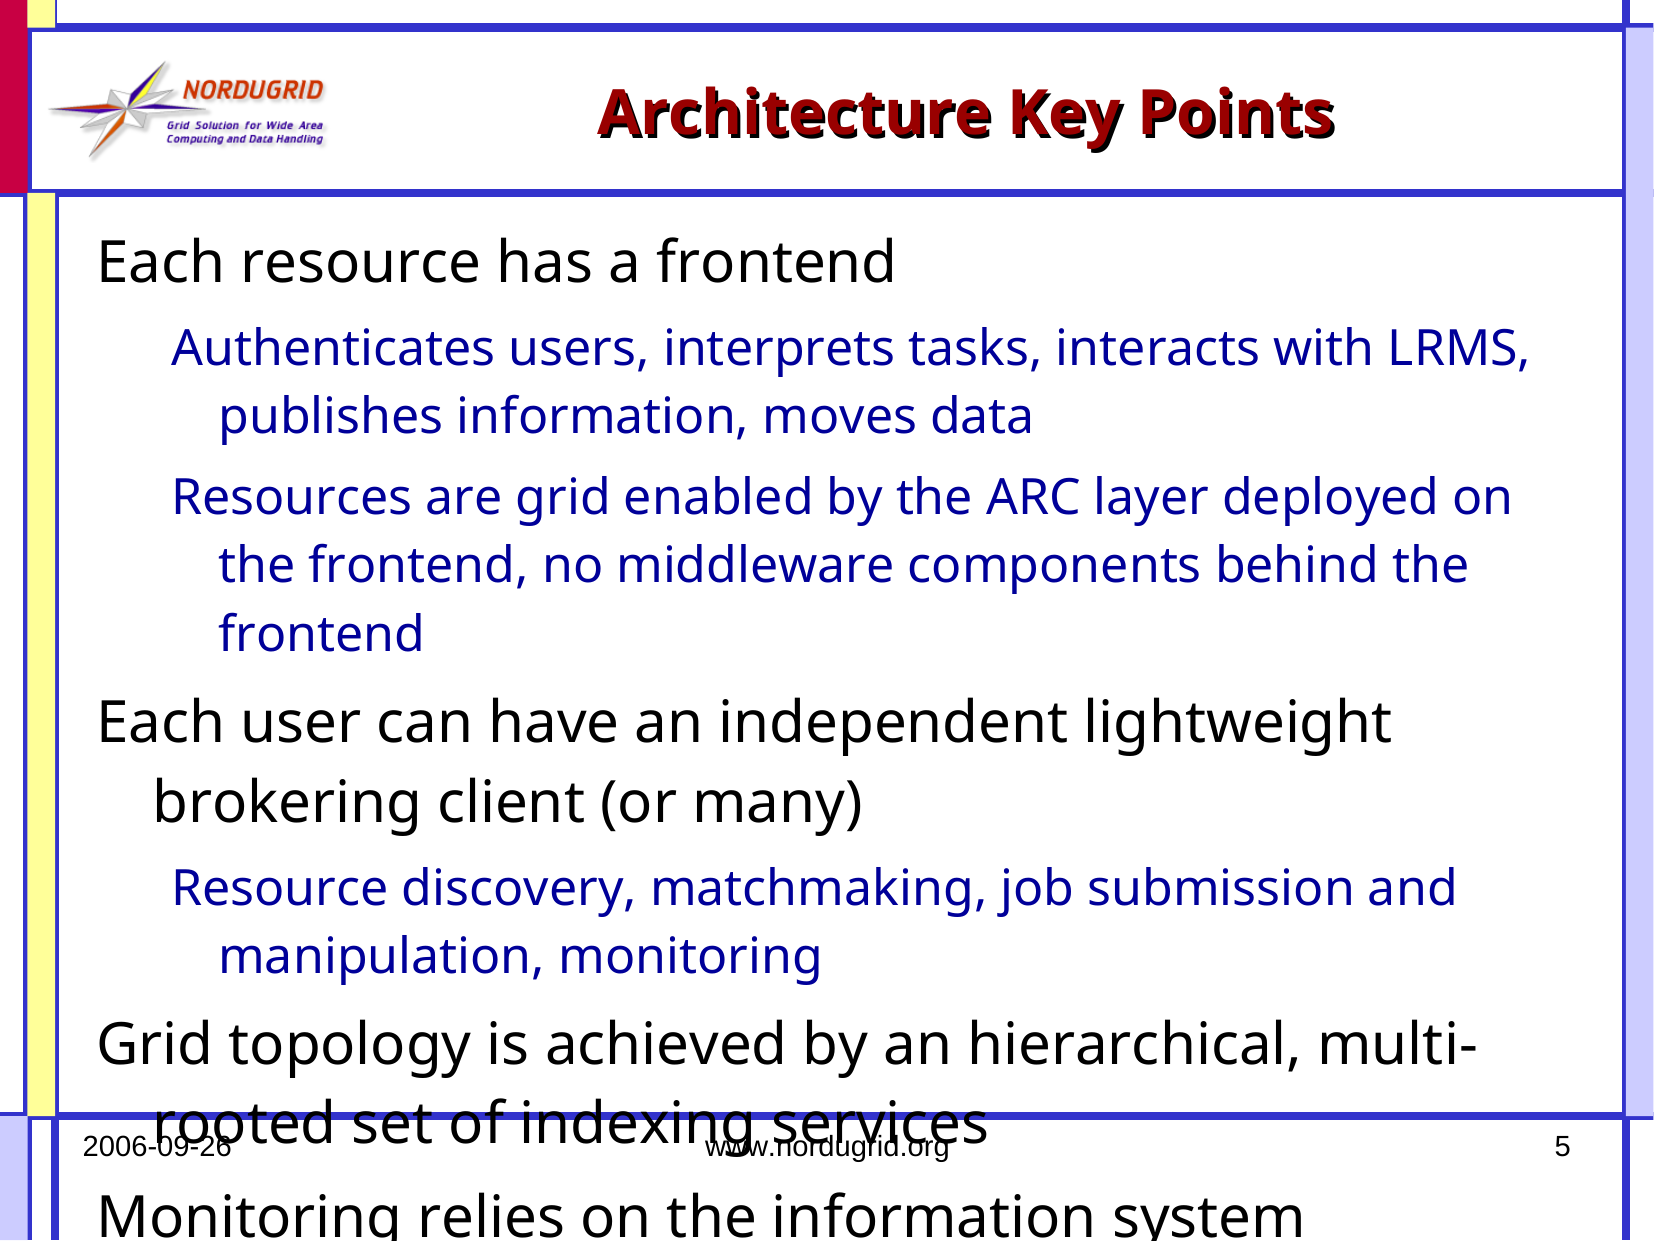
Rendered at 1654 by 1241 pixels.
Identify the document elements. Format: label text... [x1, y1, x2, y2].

title Architecture Key Points [358, 11, 1574, 210]
list Each resource has a frontend Authenticates users, interprets tasks, interacts with LRMS, publishes information, moves data Resources are grid enabled by the ARC layer deployed on the frontend, no middleware components behind the frontend Each user can have an independent lightweight brokering client (or many) Resource discovery, matchmaking, job submission and manipulation, monitoring Grid topology is achieved by an hierarchical, multi-rooted set of indexing services Monitoring relies on the information system [96, 220, 1571, 1116]
picture [44, 55, 331, 163]
